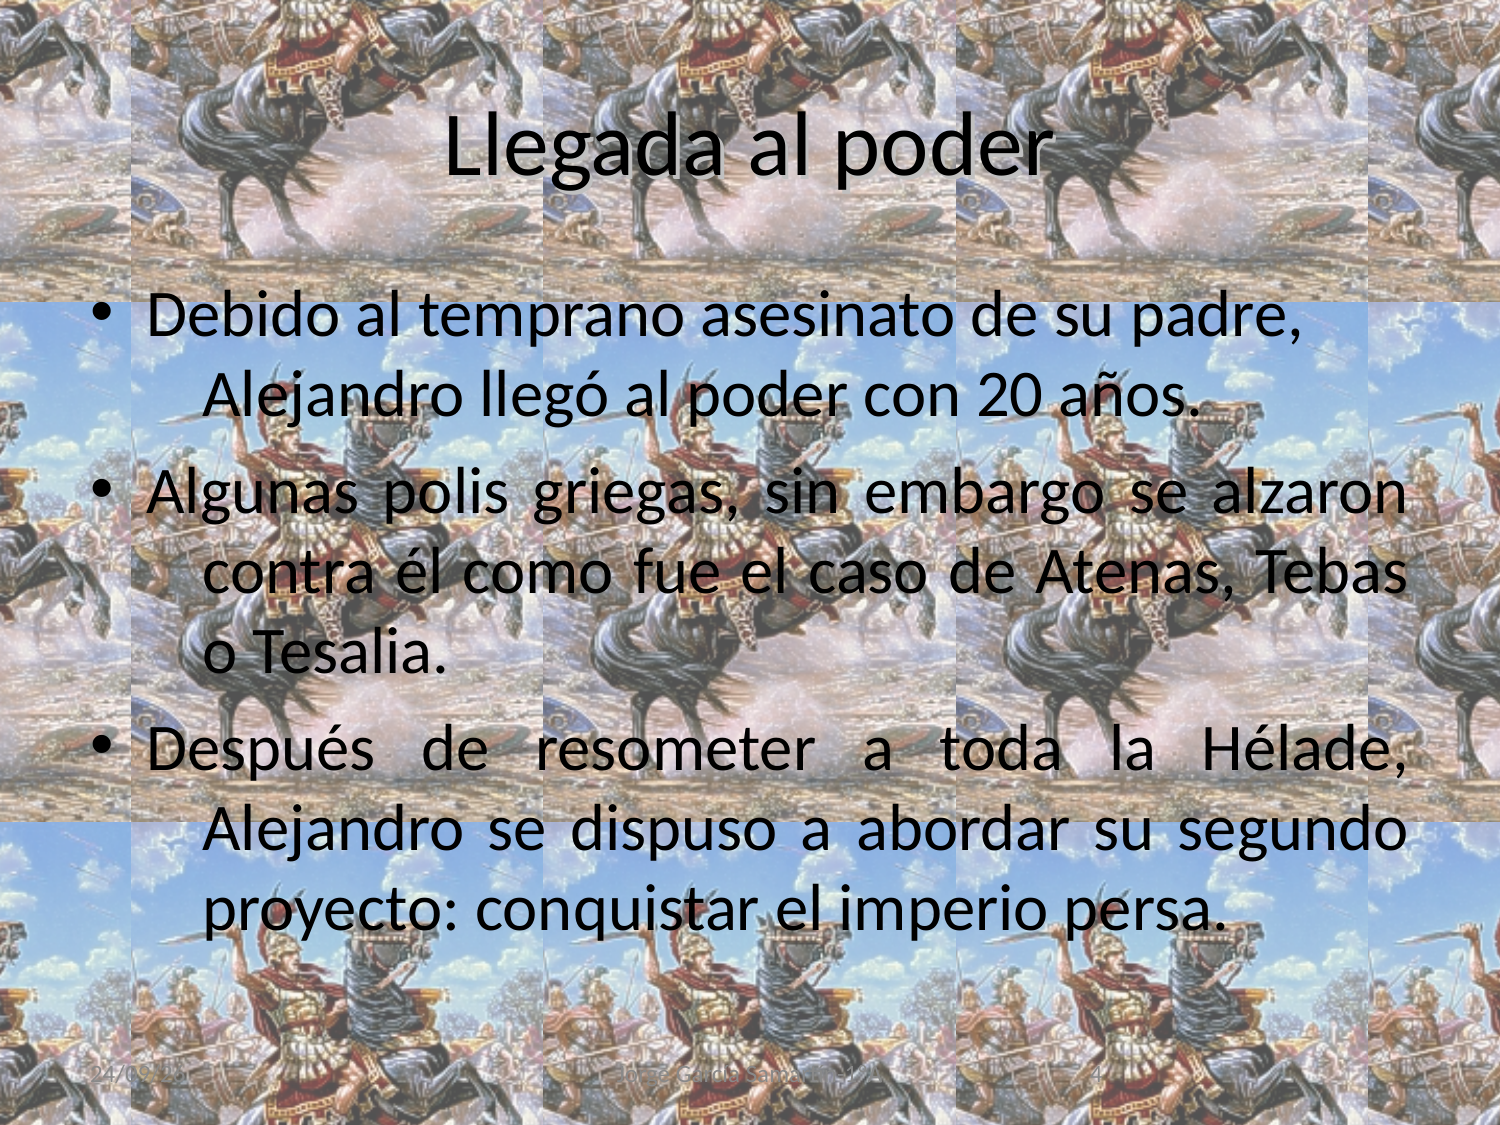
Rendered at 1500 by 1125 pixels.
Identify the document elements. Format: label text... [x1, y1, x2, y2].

text_box 4 [1074, 1042, 1426, 1103]
list Debido al temprano asesinato de su padre, Alejandro llegó al poder con 20 años. Algunas polis griegas, sin embargo se alzaron contra él como fue el caso de Atenas, Tebas o Tesalia. Después de resometer a toda la Hélade, Alejandro se dispuso a abordar su segundo proyecto: conquistar el imperio persa. [75, 262, 1426, 1005]
text_box Jorge García Samartín-1ºA [512, 1042, 988, 1103]
text_box miércoles, 23 de marzo de 2011 [75, 1042, 426, 1103]
title Llegada al poder [75, 45, 1426, 233]
